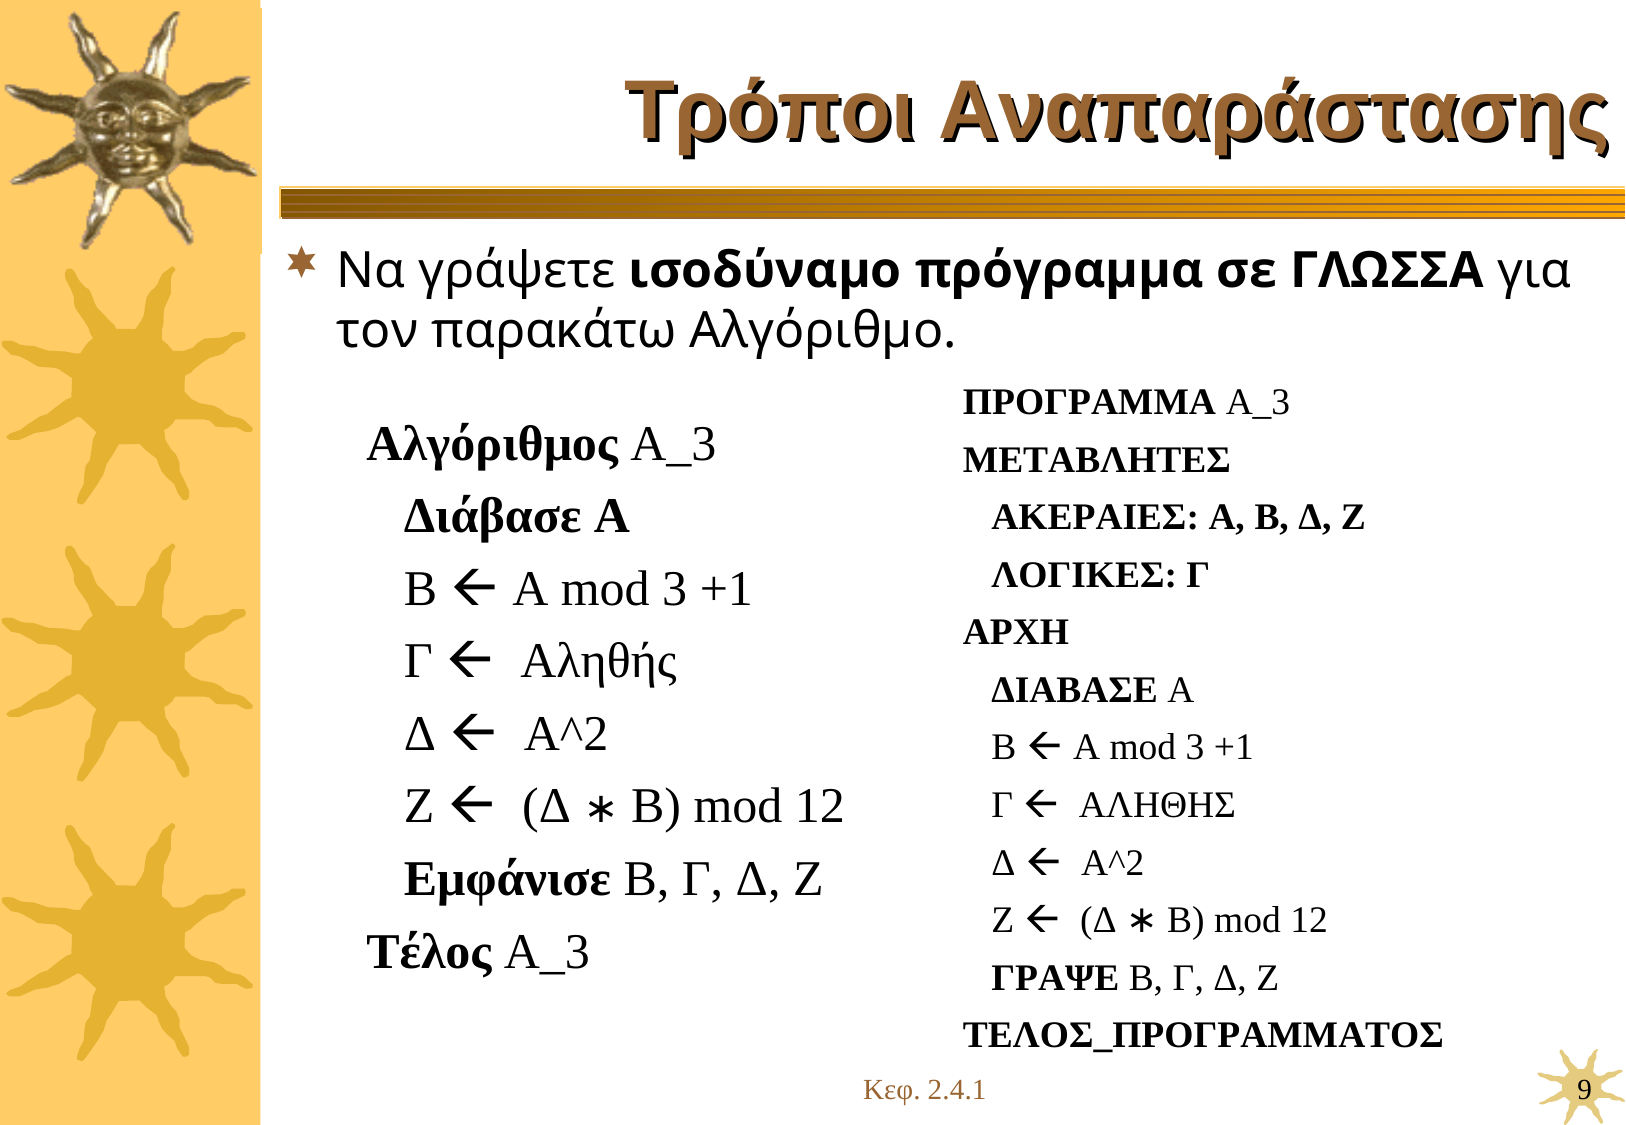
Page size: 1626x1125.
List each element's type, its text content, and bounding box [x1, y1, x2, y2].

text_box Τρόποι Αναπαράστασης [0, 13, 1625, 164]
picture [1, 8, 262, 13]
picture [1, 164, 262, 254]
text_box ΠΡΟΓΡΑΜΜΑ Α_3 ΜΕΤΑΒΛΗΤΕΣ ΑΚΕΡΑΙΕΣ: Α, Β, Δ, Ζ ΛΟΓΙΚΕΣ: Γ ΑΡΧΗ ΔΙΑΒΑΣΕ Α Β  Α mod 3 +1 Γ  ΑΛΗΘΗΣ Δ  Α^2 Ζ  (Δ ∗ Β) mod 12 ΓΡΑΨΕ Β, Γ, Δ, Ζ ΤΕΛΟΣ_ΠΡΟΓΡΑΜΜΑΤΟΣ [948, 369, 1626, 1093]
text_box Να γράψετε ισοδύναμο πρόγραμμα σε ΓΛΩΣΣΑ για τον παρακάτω Αλγόριθμο. [265, 230, 1626, 366]
text_box Αλγόριθμος Α_3 Διάβασε Α Β  Α mod 3 +1 Γ  Αληθής Δ  Α^2 Ζ  (Δ ∗ Β) mod 12 Εμφάνισε Β, Γ, Δ, Ζ Τέλος Α_3 [351, 402, 948, 1028]
